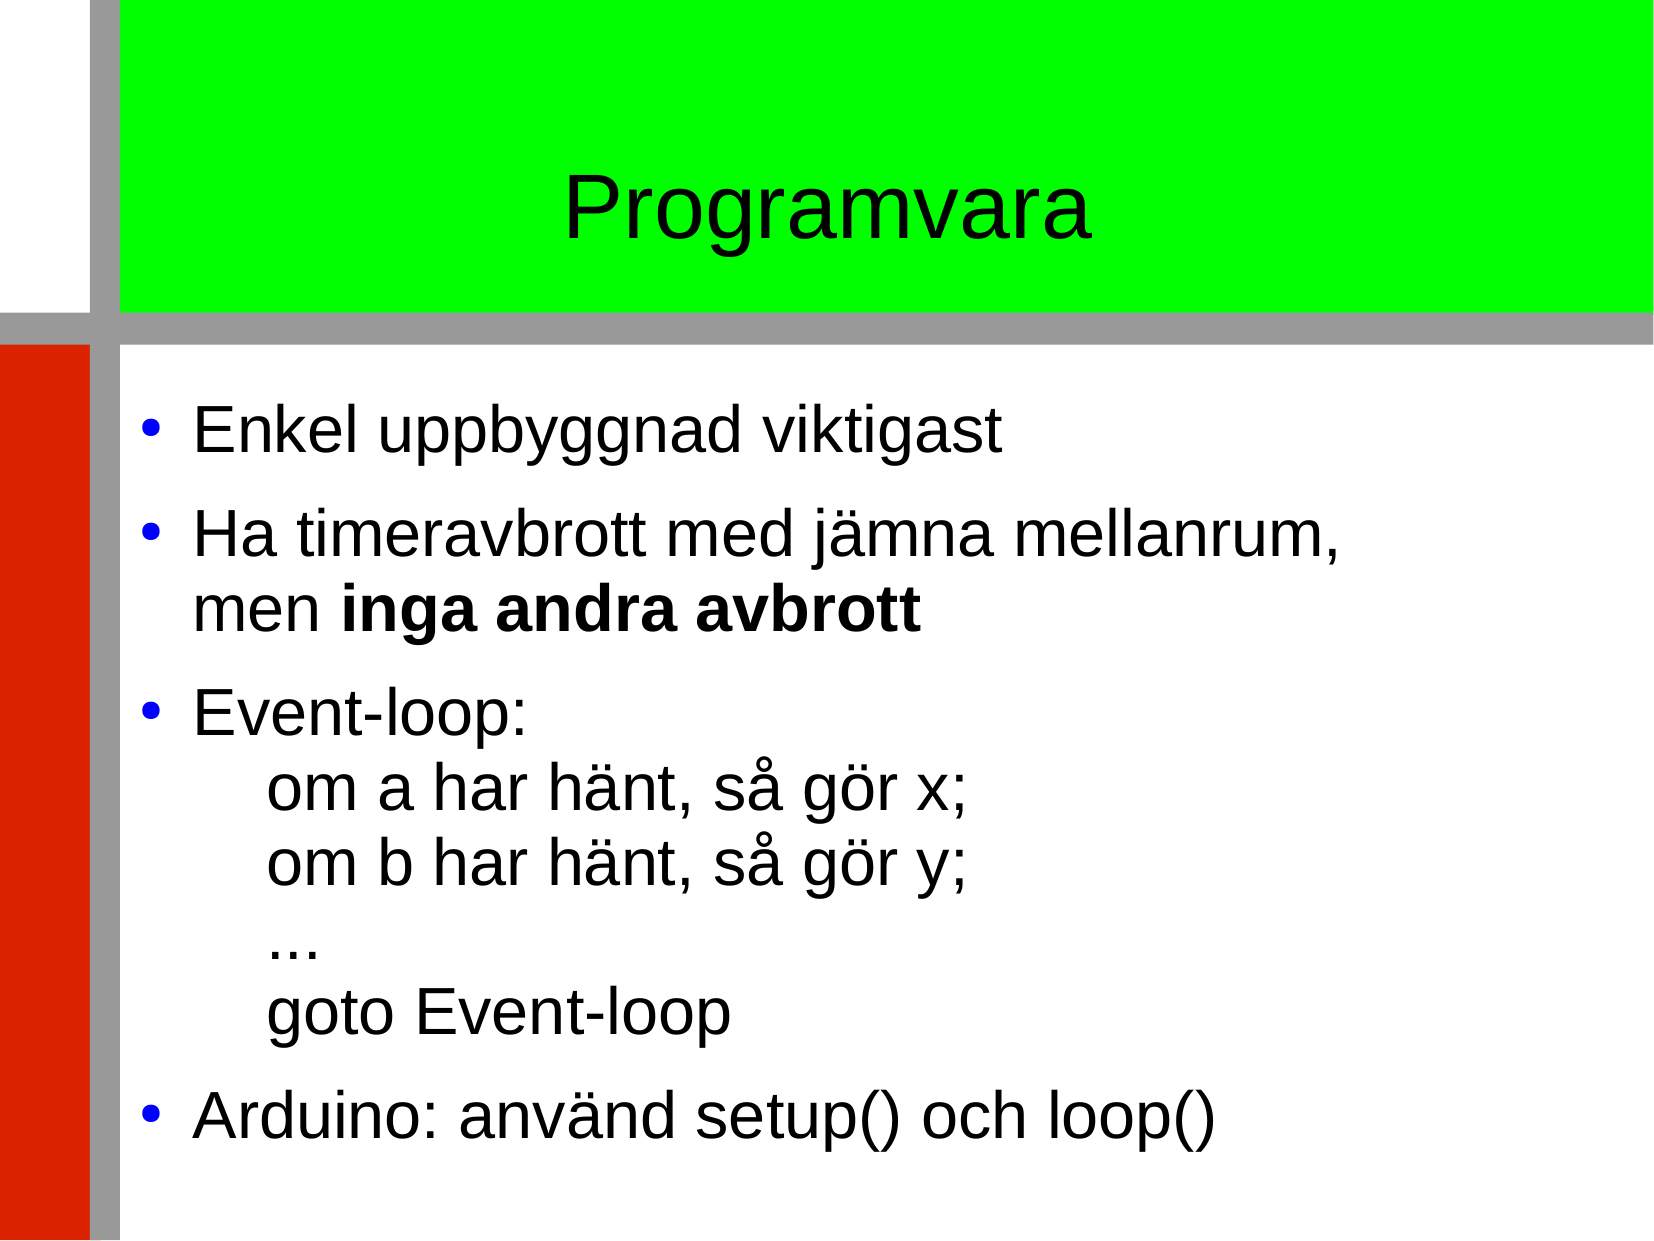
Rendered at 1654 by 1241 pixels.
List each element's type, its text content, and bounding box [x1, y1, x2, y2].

list Enkel uppbyggnad viktigast Ha timeravbrott med jämna mellanrum, men inga andra avbrott Event-loop: om a har hänt, så gör x; om b har hänt, så gör y; ... goto Event-loop Arduino: använd setup() och loop() [121, 391, 1534, 1211]
title Programvara [121, 102, 1534, 311]
